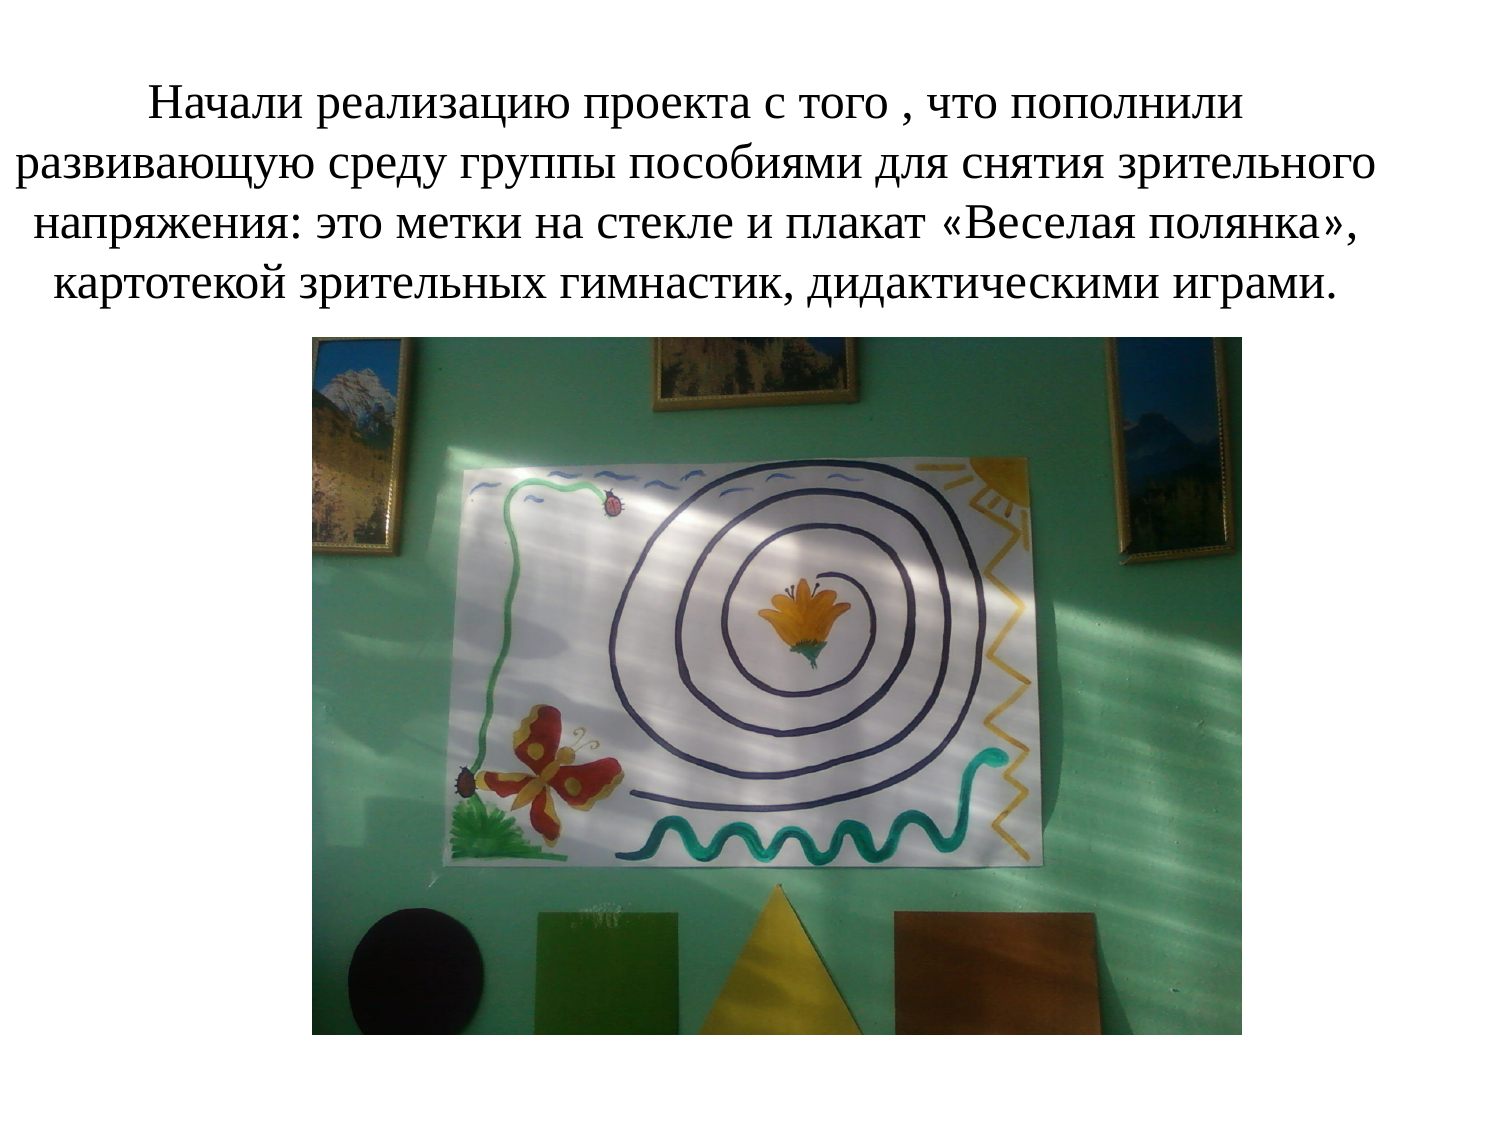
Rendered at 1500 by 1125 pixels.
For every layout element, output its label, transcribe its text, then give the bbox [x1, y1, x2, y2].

text_box Начали реализацию проекта с того , что пополнили развивающую среду группы пособиями для снятия зрительного напряжения: это метки на стекле и плакат «Веселая полянка», картотекой зрительных гимнастик, дидактическими играми. [0, 1, 1425, 317]
picture [312, 337, 1242, 1035]
